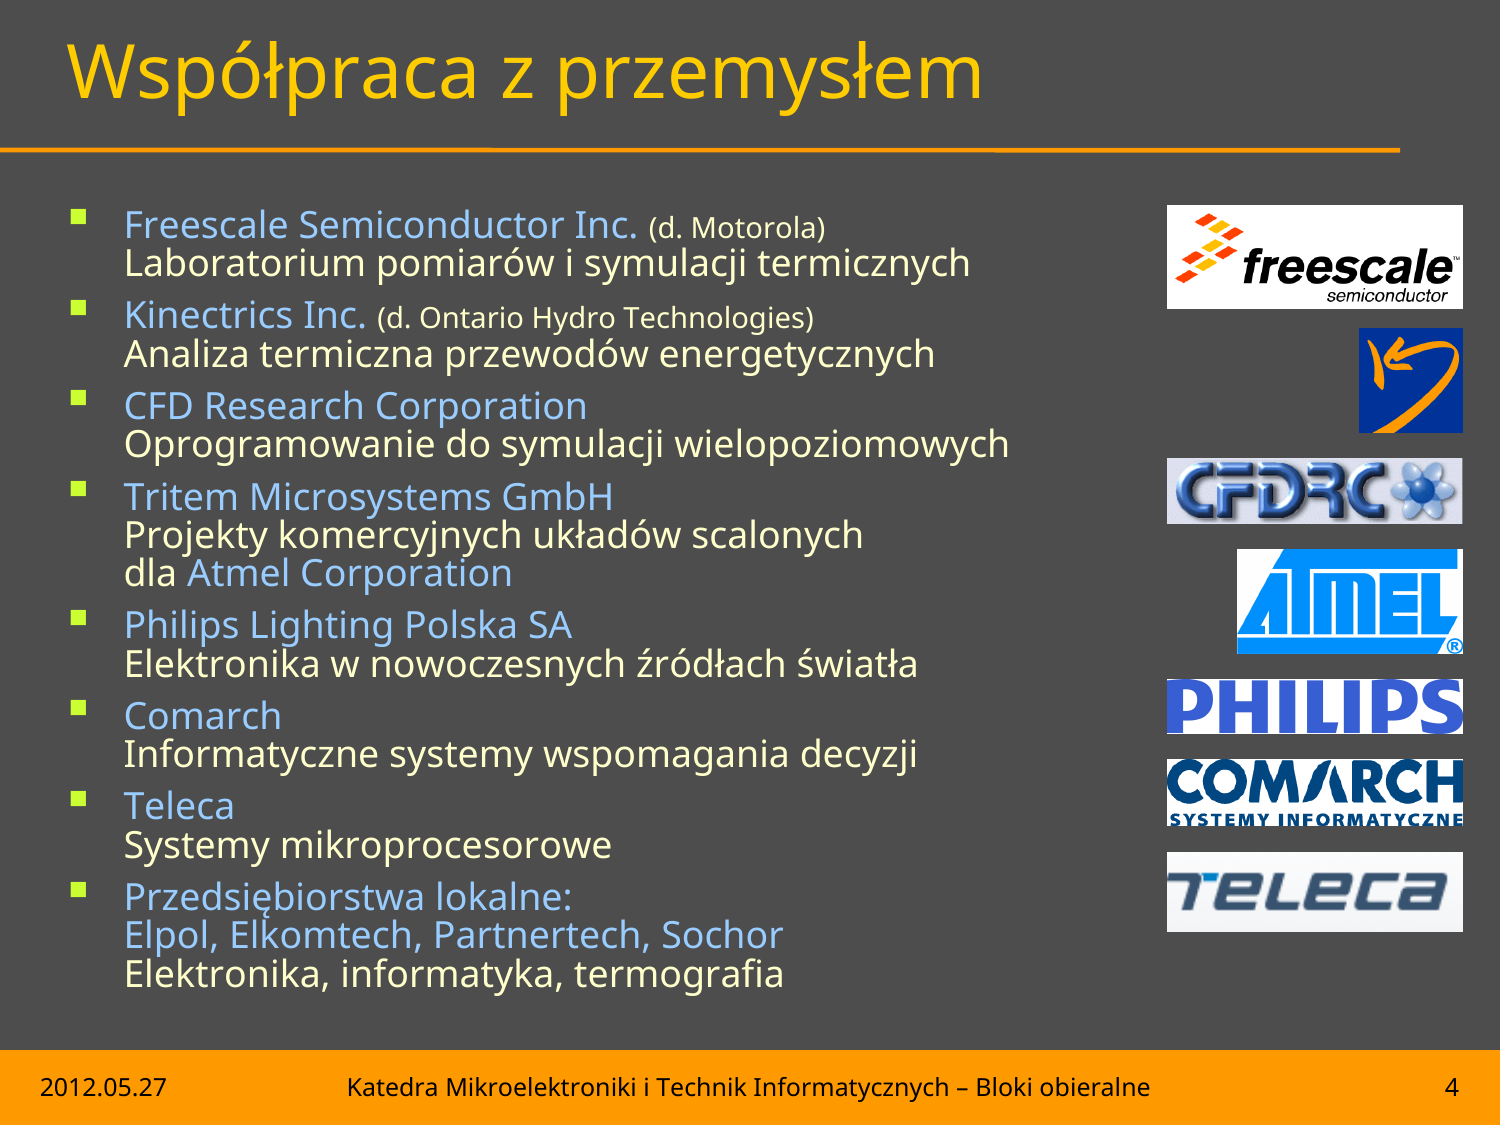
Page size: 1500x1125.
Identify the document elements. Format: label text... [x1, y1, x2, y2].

picture [1167, 852, 1463, 932]
chart [1167, 458, 1463, 524]
picture [1237, 549, 1463, 654]
title Współpraca z przemysłem [52, 12, 1469, 127]
picture [1167, 679, 1463, 734]
picture [1167, 759, 1463, 827]
list Freescale Semiconductor Inc. (d. Motorola) Laboratorium pomiarów i symulacji termicznych Kinectrics Inc. (d. Ontario Hydro Technologies) Analiza termiczna przewodów energetycznych CFD Research Corporation Oprogramowanie do symulacji wielopoziomowych Tritem Microsystems GmbH Projekty komercyjnych układów scalonych dla Atmel Corporation Philips Lighting Polska SA Elektronika w nowoczesnych źródłach światła Comarch Informatyczne systemy wspomagania decyzji Teleca Systemy mikroprocesorowe Przedsiębiorstwa lokalne: Elpol, Elkomtech, Partnertech, Sochor Elektronika, informatyka, termografia [53, 200, 1150, 1026]
picture [1359, 328, 1463, 433]
picture [1167, 205, 1463, 309]
